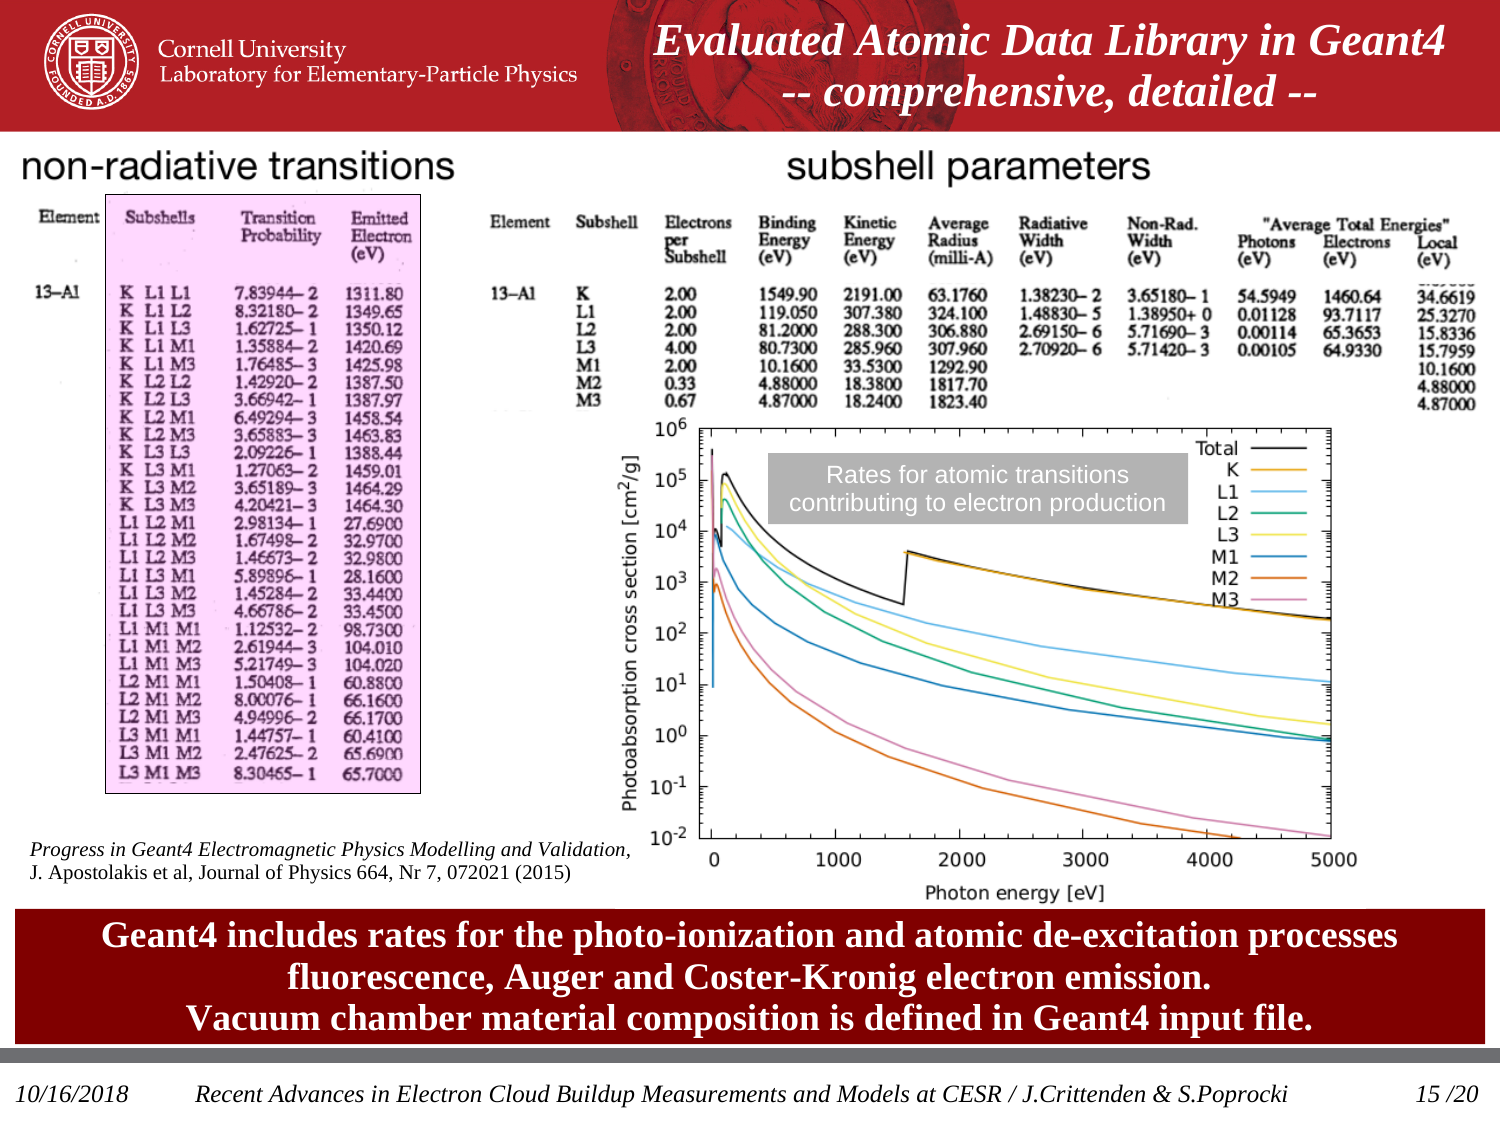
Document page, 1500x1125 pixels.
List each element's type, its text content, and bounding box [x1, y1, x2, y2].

text_box Progress in Geant4 Electromagnetic Physics Modelling and Validation, J. Apostolakis et al, Journal of Physics 664, Nr 7, 072021 (2015) [15, 830, 691, 916]
text_box Rates for atomic transitions contributing to electron production [768, 453, 1189, 525]
picture [0, 0, 600, 132]
text_box Geant4 includes rates for the photo-ionization and atomic de-excitation processes fluorescence, Auger and Coster-Kronig electron emission. Vacuum chamber material composition is defined in Geant4 input file. [15, 908, 1486, 1045]
title Evaluated Atomic Data Library in Geant4 -- comprehensive, detailed -- [600, 0, 1500, 136]
text_box [105, 194, 421, 794]
picture [15, 149, 1486, 909]
